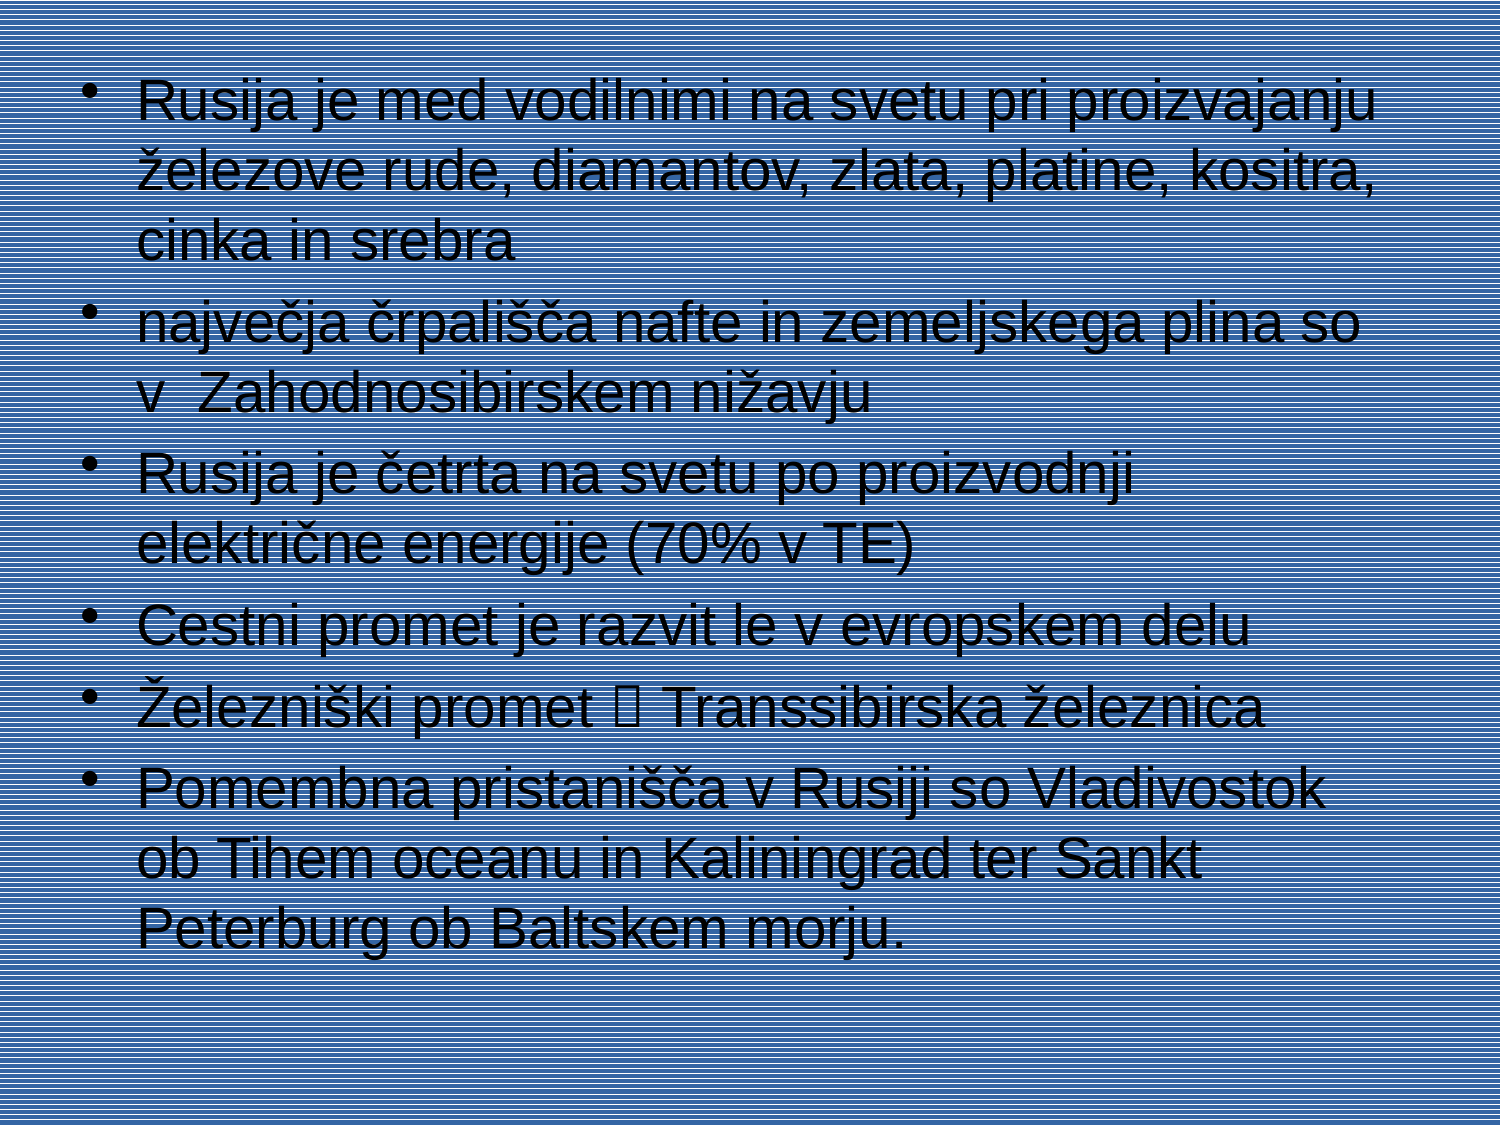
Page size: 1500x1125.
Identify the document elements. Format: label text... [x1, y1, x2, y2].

list Rusija je med vodilnimi na svetu pri proizvajanju železove rude, diamantov, zlata, platine, kositra, cinka in srebra največja črpališča nafte in zemeljskega plina so v Zahodnosibirskem nižavju Rusija je četrta na svetu po proizvodnji električne energije (70% v TE) Cestni promet je razvit le v evropskem delu Železniški promet  Transsibirska železnica Pomembna pristanišča v Rusiji so Vladivostok ob Tihem oceanu in Kaliningrad ter Sankt Peterburg ob Baltskem morju. [64, 54, 1415, 1083]
